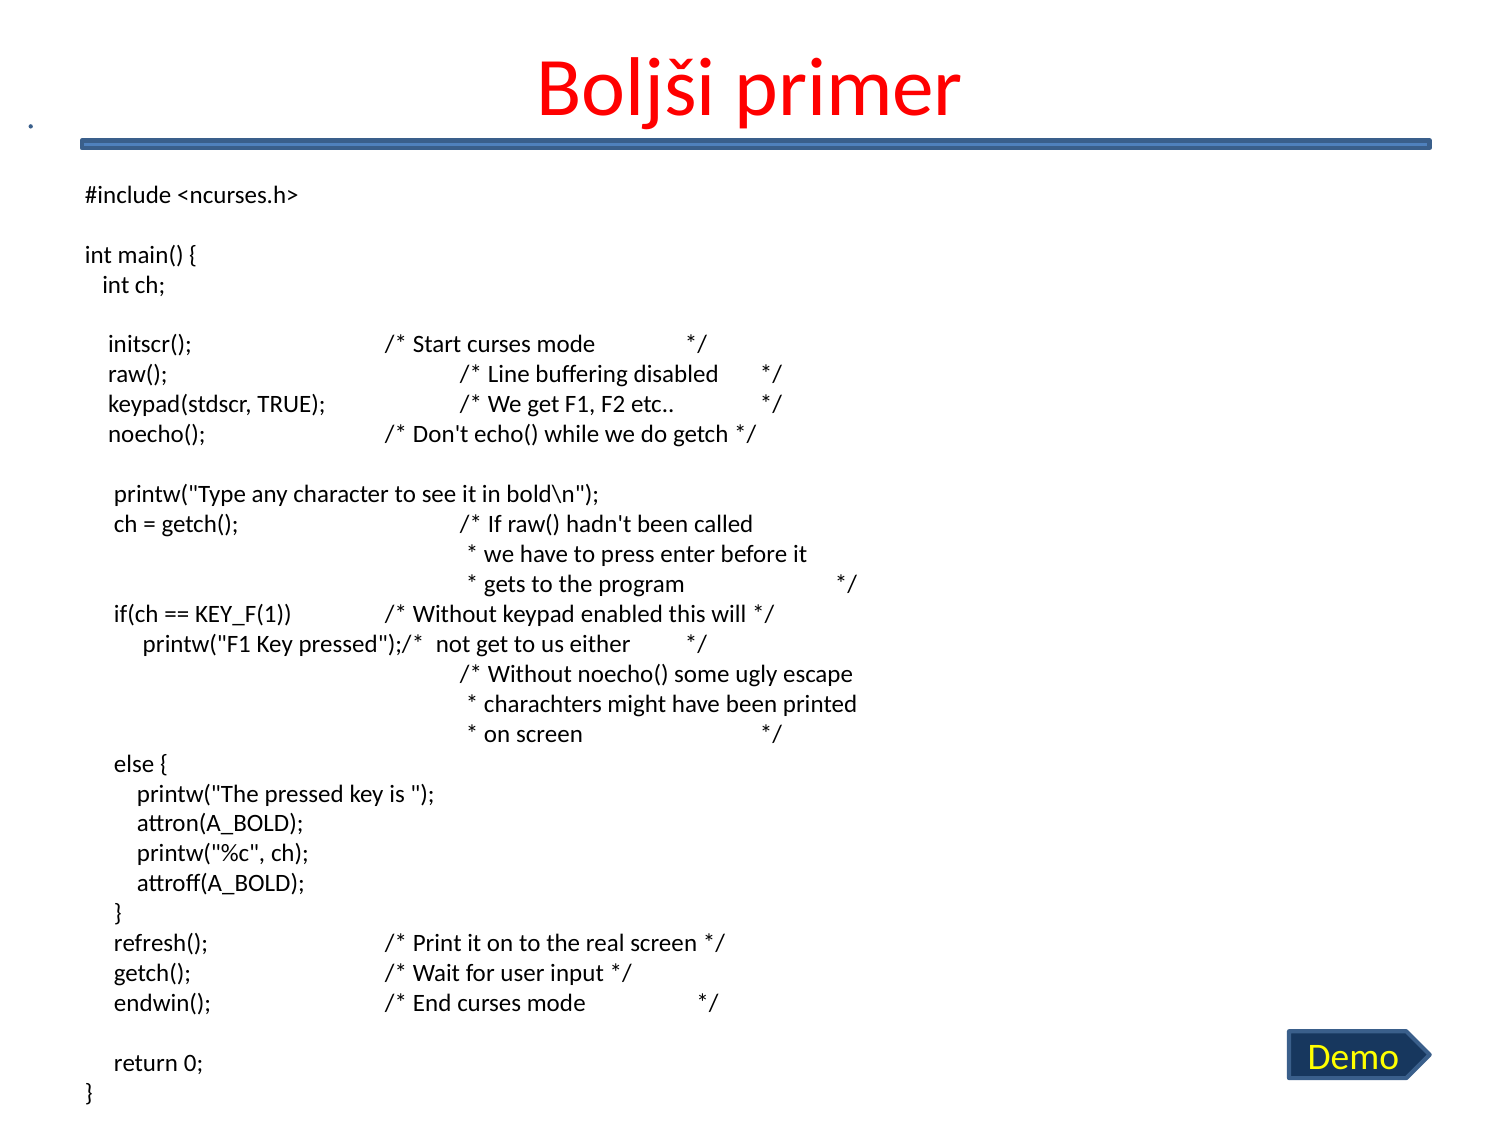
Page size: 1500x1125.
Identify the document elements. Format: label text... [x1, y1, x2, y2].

title Boljši primer [75, 23, 1425, 141]
text_box #include <ncurses.h> int main() { int ch; initscr(); /* Start curses mode */ raw(); /* Line buffering disabled */ keypad(stdscr, TRUE); /* We get F1, F2 etc.. */ noecho(); /* Don't echo() while we do getch */ printw("Type any character to see it in bold\n"); ch = getch(); /* If raw() hadn't been called * we have to press enter before it * gets to the program */ if(ch == KEY_F(1)) /* Without keypad enabled this will */ printw("F1 Key pressed");/* not get to us either */ /* Without noecho() some ugly escape * charachters might have been printed * on screen */ else { printw("The pressed key is "); attron(A_BOLD); printw("%c", ch); attroff(A_BOLD); } refresh(); /* Print it on to the real screen */ getch(); /* Wait for user input */ endwin(); /* End curses mode */ return 0; } [70, 170, 1430, 1114]
text_box Demo [1289, 1031, 1430, 1079]
